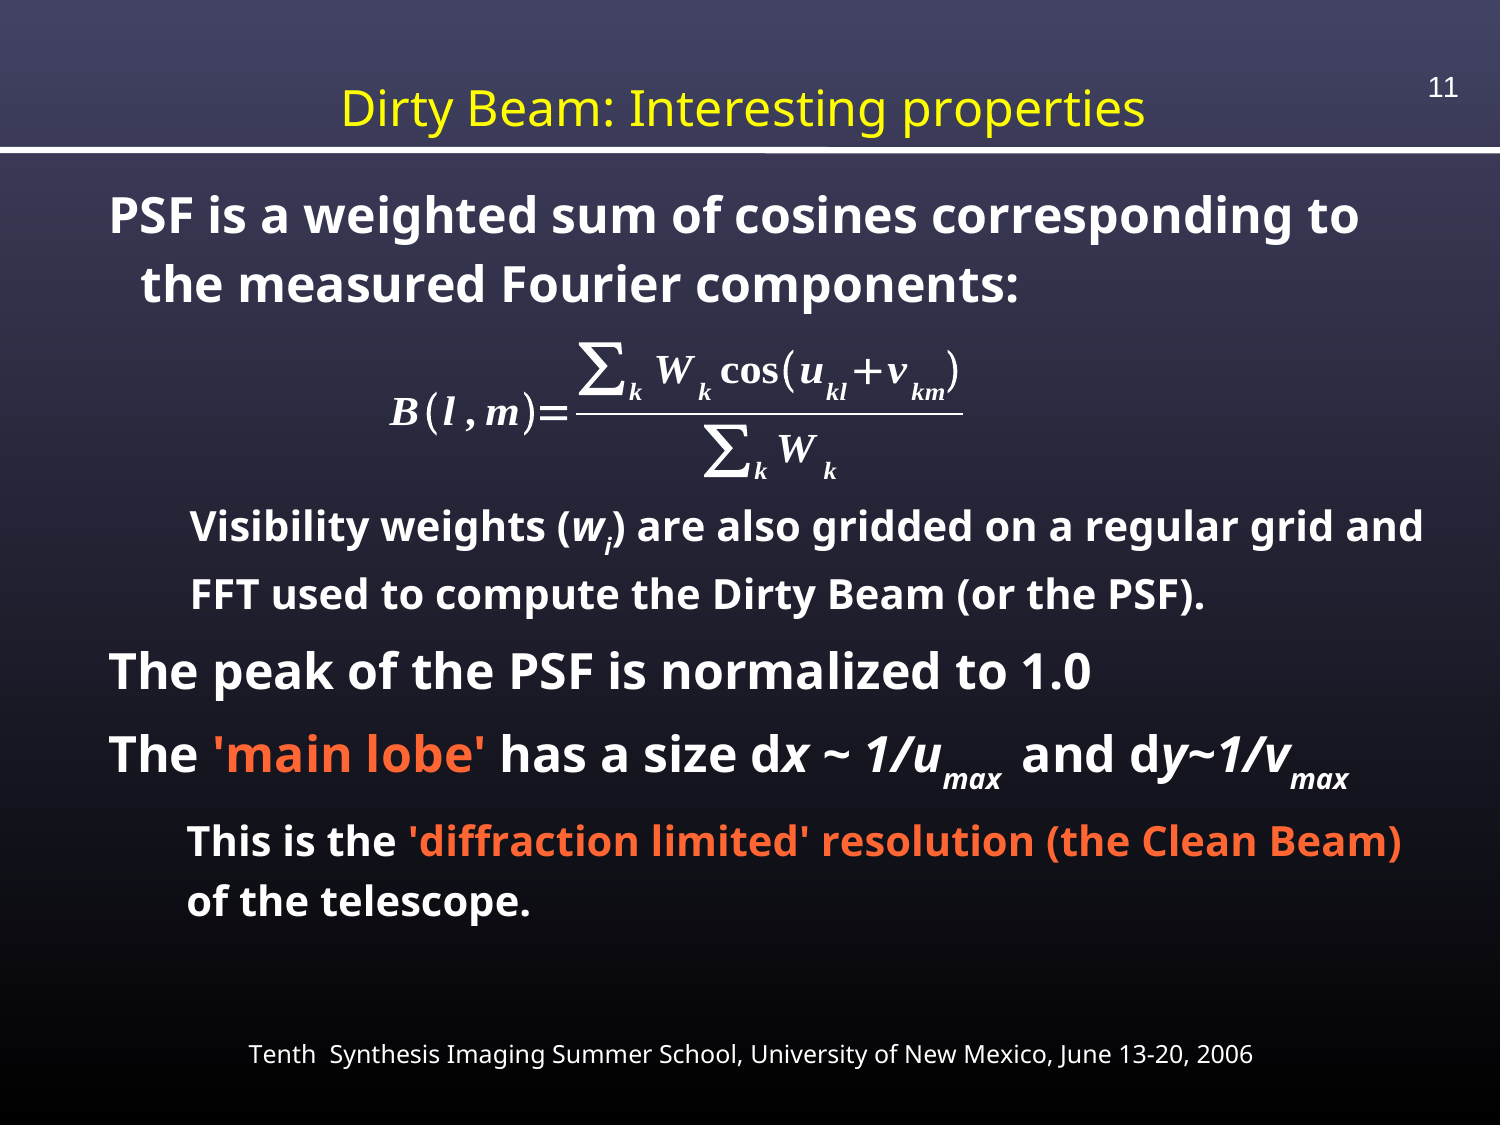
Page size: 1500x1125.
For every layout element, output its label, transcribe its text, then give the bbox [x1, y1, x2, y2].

subtitle PSF is a weighted sum of cosines corresponding to the measured Fourier components: Visibility weights (wi) are also gridded on a regular grid and FFT used to compute the Dirty Beam (or the PSF). The peak of the PSF is normalized to 1.0 The 'main lobe' has a size dx ~ 1/umax and dy~1/vmax This is the 'diffraction limited' resolution (the Clean Beam) of the telescope. [108, 180, 1437, 1027]
title Dirty Beam: Interesting properties [112, 62, 1375, 151]
chart [376, 336, 975, 490]
